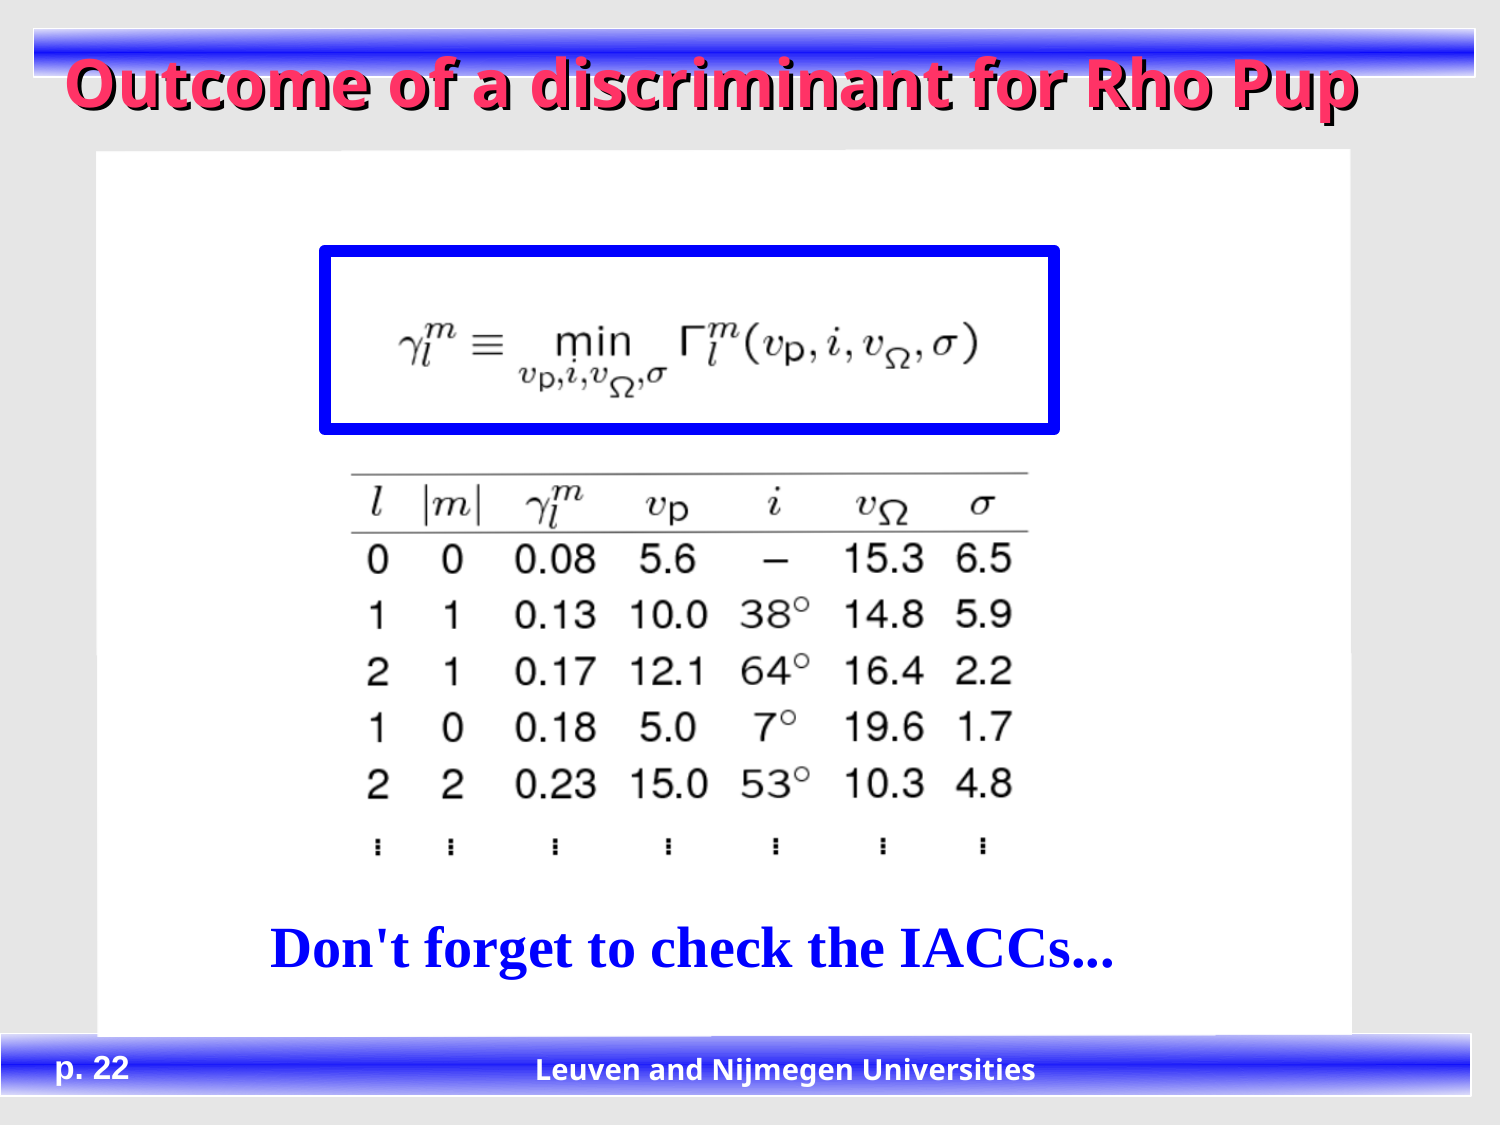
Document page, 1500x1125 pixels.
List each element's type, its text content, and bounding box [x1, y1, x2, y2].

title Moment method: Briquet & Aerts (2003) [1034, 1070, 1470, 1074]
text_box Don't forget to check the IACCs... [270, 915, 1370, 980]
picture [95, 148, 1352, 1038]
title Outcome of a discriminant for Rho Pup [64, 23, 1500, 139]
title Moment method: Briquet & Aerts (2003) [126, 1055, 1470, 1059]
